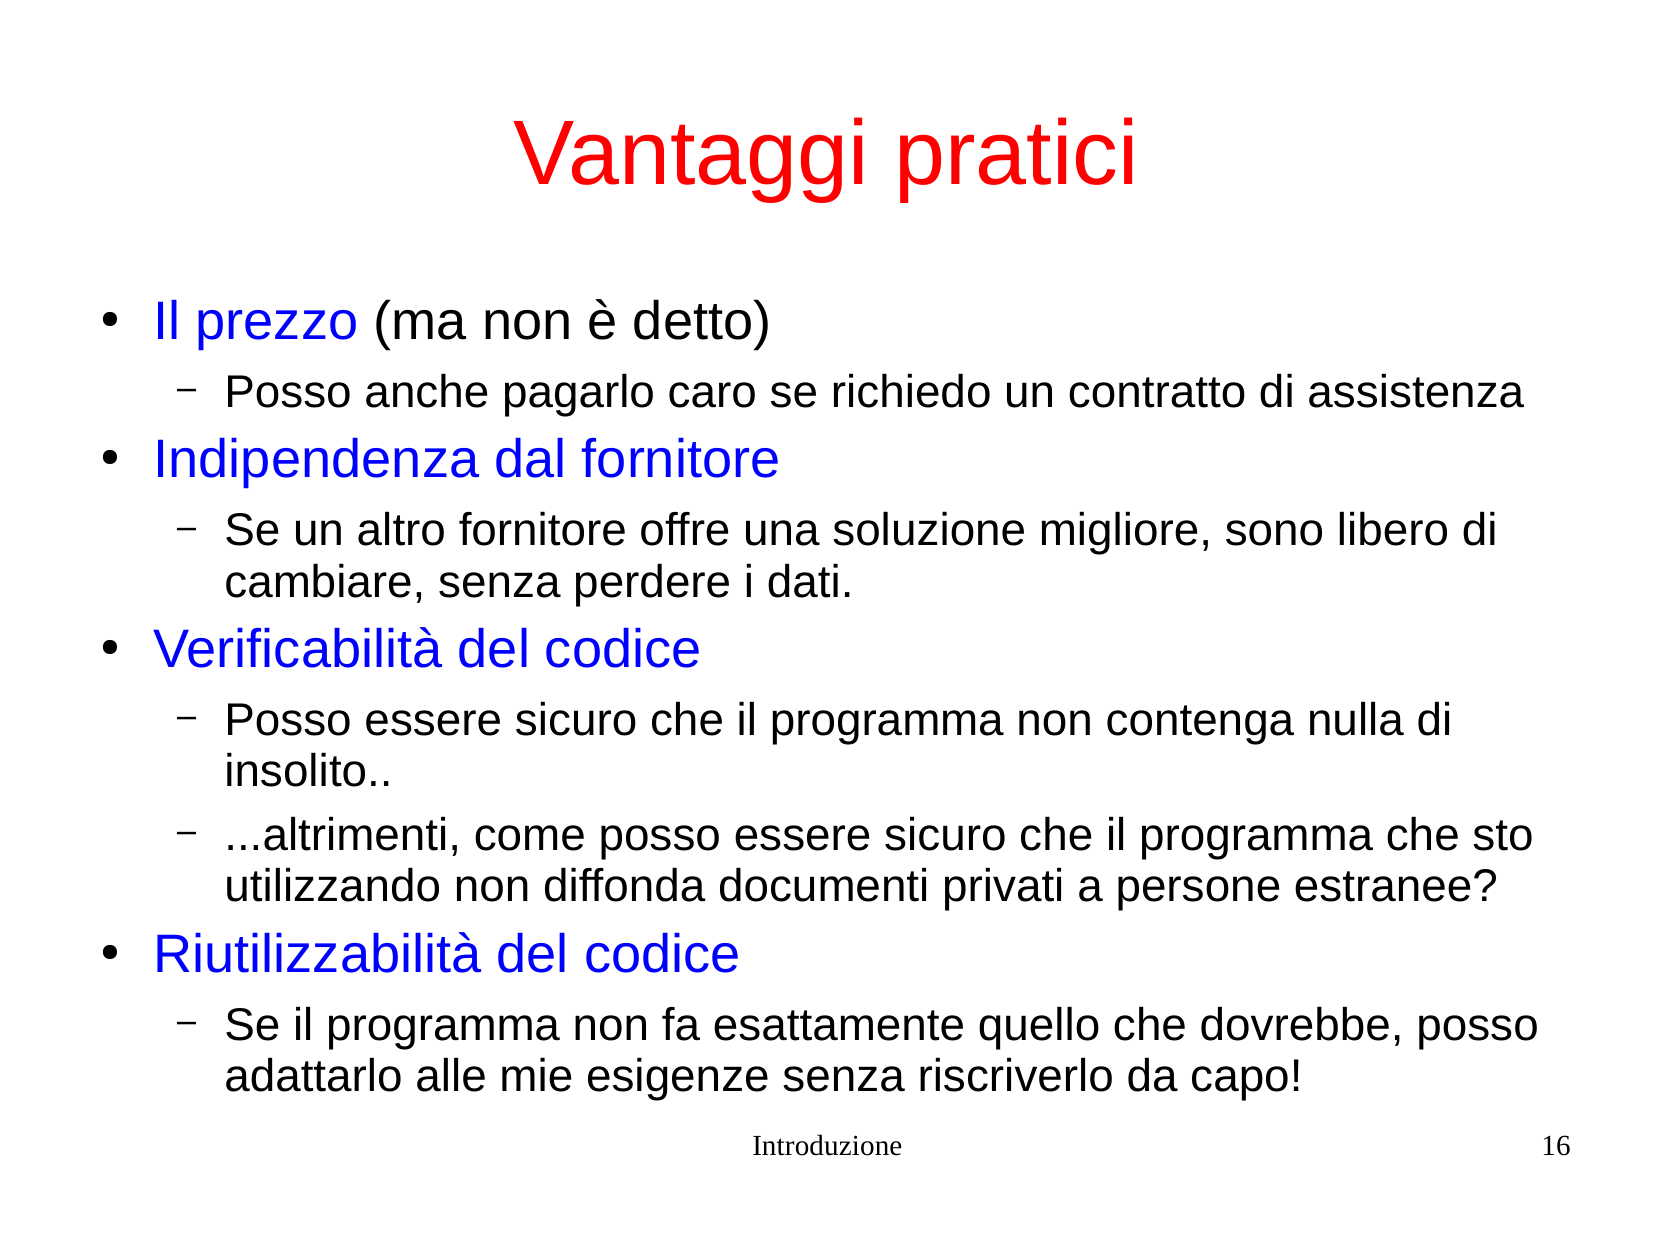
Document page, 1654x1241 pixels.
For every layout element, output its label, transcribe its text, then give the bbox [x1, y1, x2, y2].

title Vantaggi pratici [82, 49, 1571, 257]
list Il prezzo (ma non è detto) Posso anche pagarlo caro se richiedo un contratto di assistenza Indipendenza dal fornitore Se un altro fornitore offre una soluzione migliore, sono libero di cambiare, senza perdere i dati. Verificabilità del codice Posso essere sicuro che il programma non contenga nulla di insolito.. ...altrimenti, come posso essere sicuro che il programma che sto utilizzando non diffonda documenti privati a persone estranee? Riutilizzabilità del codice Se il programma non fa esattamente quello che dovrebbe, posso adattarlo alle mie esigenze senza riscriverlo da capo! [82, 290, 1571, 1109]
